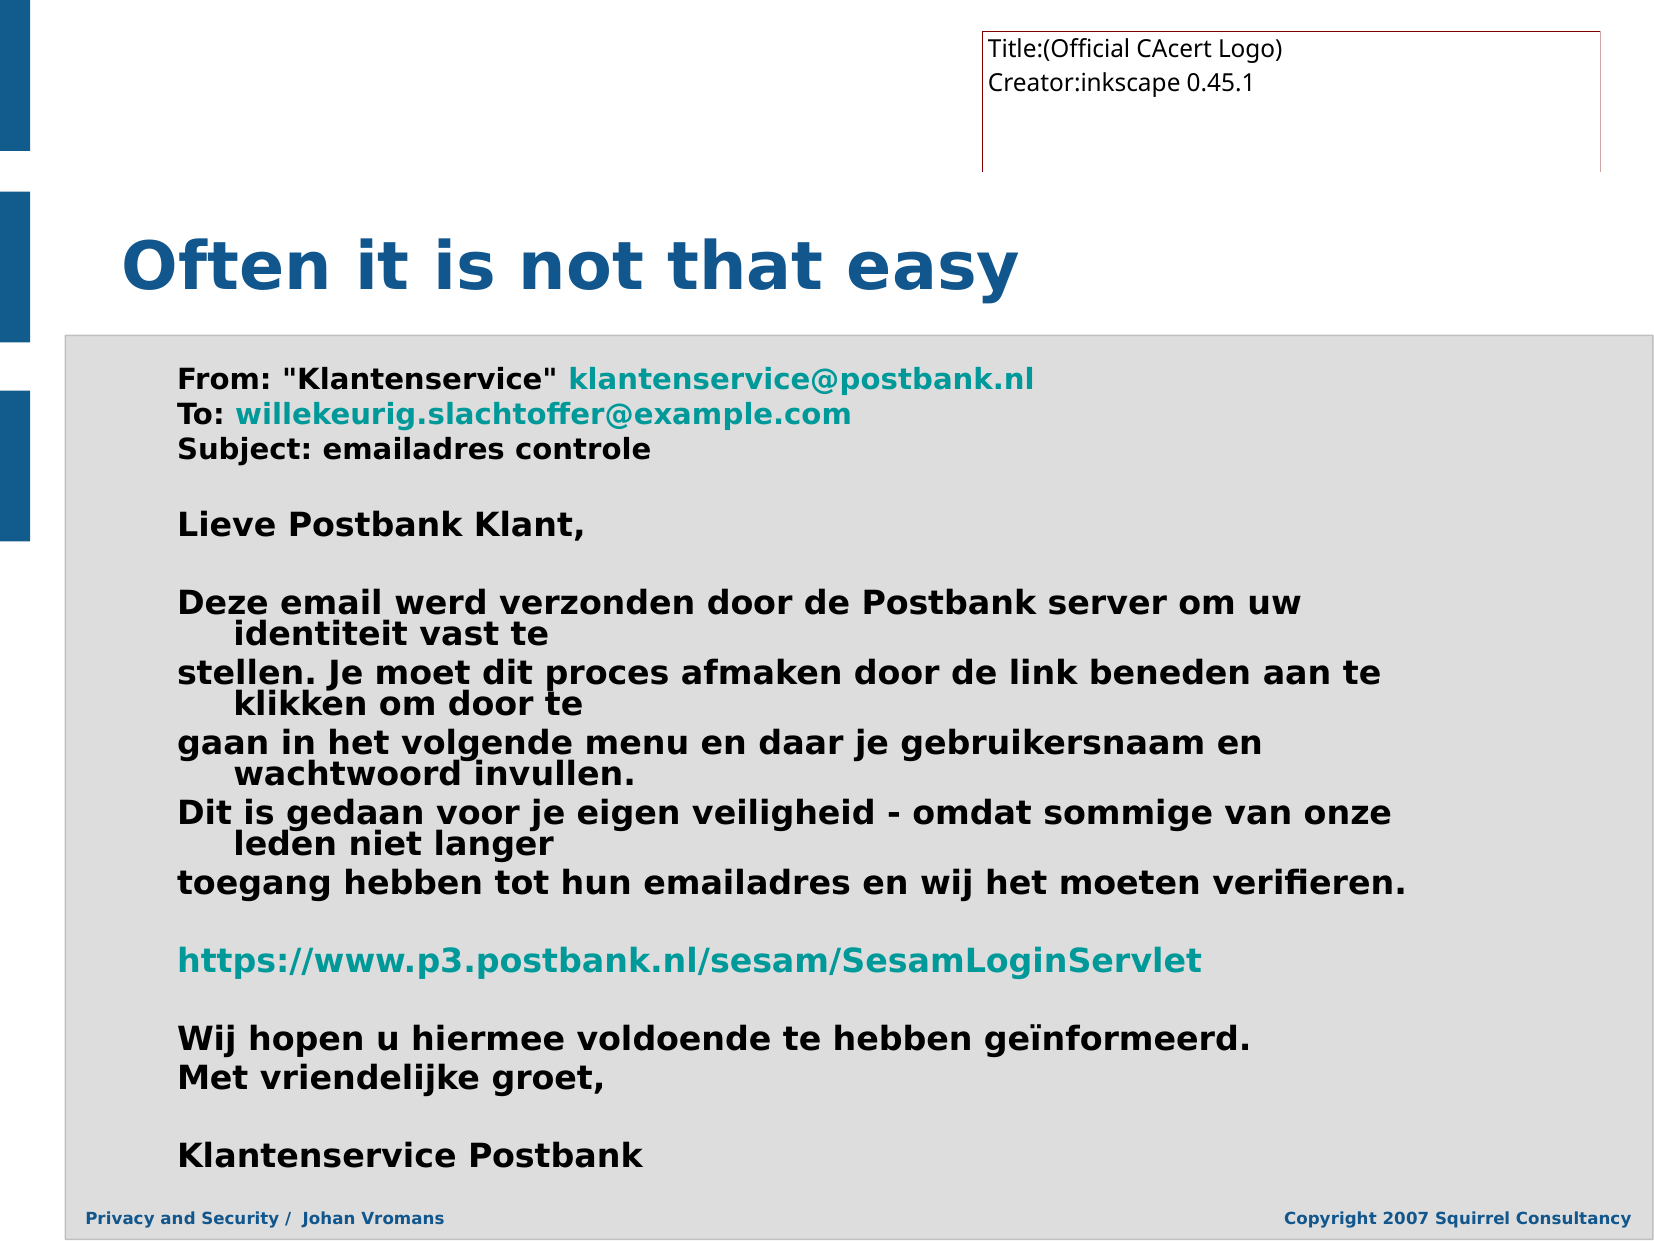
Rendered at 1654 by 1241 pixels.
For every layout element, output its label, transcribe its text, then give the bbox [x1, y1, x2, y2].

text_box From: "Klantenservice" klantenservice@postbank.nl To: willekeurig.slachtoffer@example.com Subject: emailadres controle Lieve Postbank Klant, Deze email werd verzonden door de Postbank server om uw identiteit vast te stellen. Je moet dit proces afmaken door de link beneden aan te klikken om door te gaan in het volgende menu en daar je gebruikersnaam en wachtwoord invullen. Dit is gedaan voor je eigen veiligheid - omdat sommige van onze leden niet langer toegang hebben tot hun emailadres en wij het moeten verifieren. https://www.p3.postbank.nl/sesam/SesamLoginServlet Wij hopen u hiermee voldoende te hebben geïnformeerd. Met vriendelijke groet, Klantenservice Postbank [177, 367, 1485, 1182]
title Often it is not that easy [121, 206, 1533, 326]
